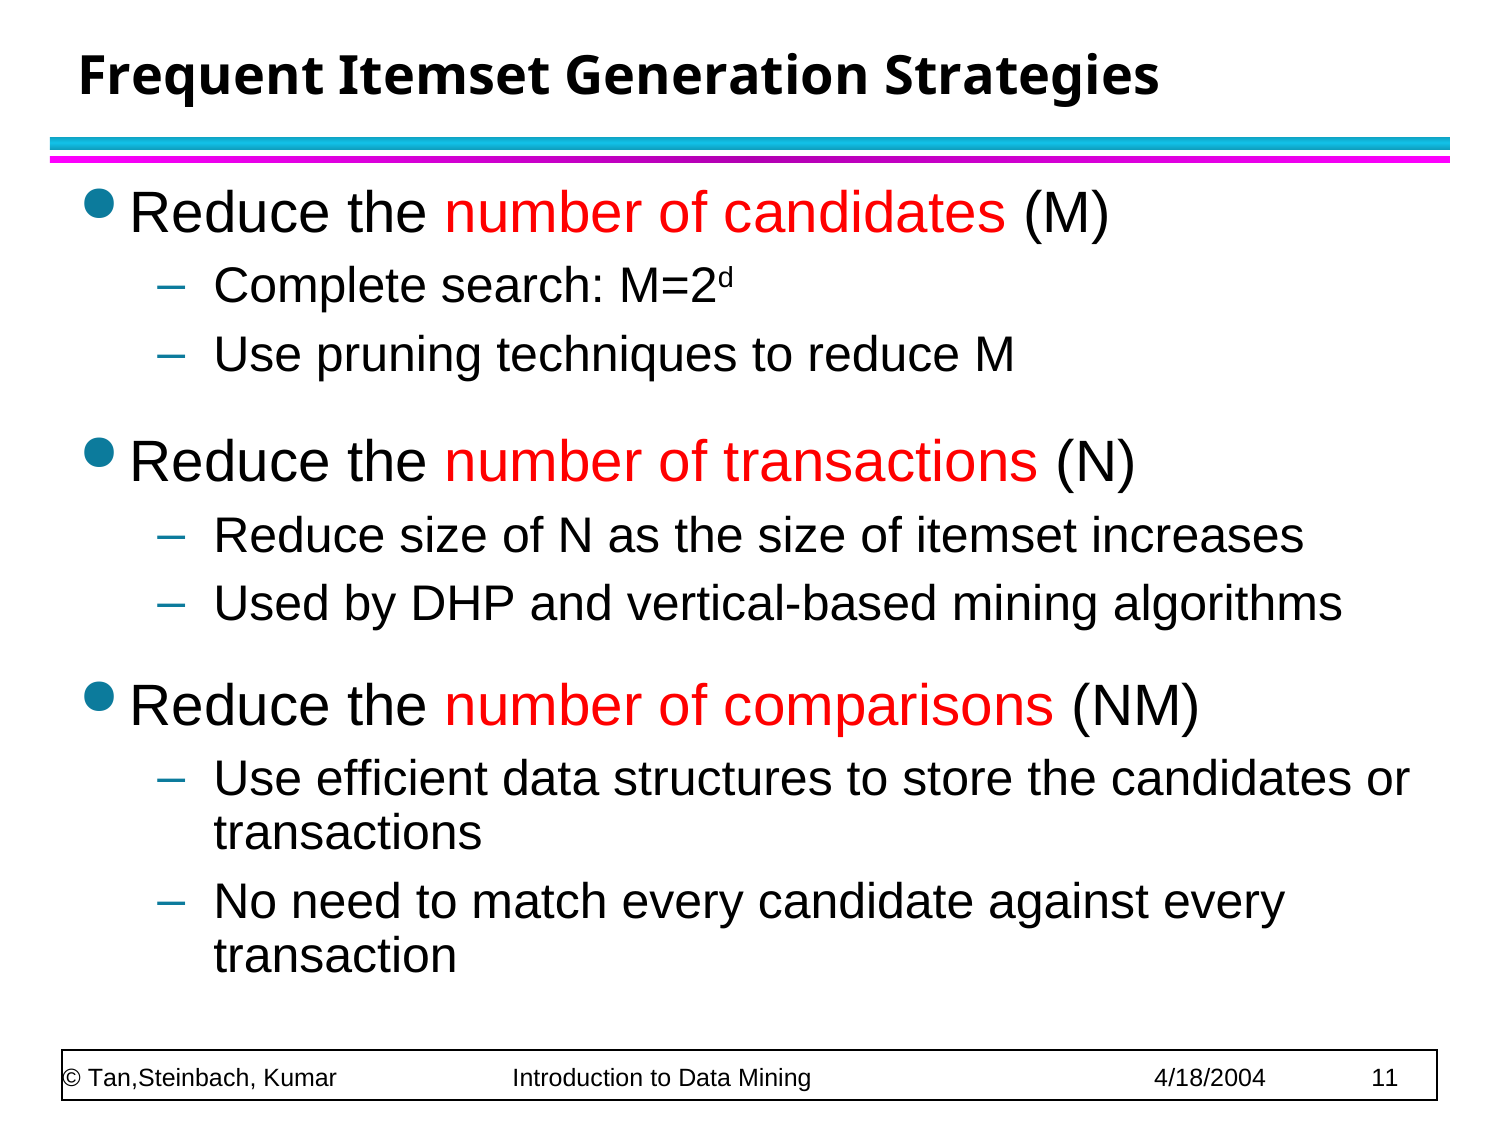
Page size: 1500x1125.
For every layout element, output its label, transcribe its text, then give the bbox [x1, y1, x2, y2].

list Reduce the number of candidates (M) Complete search: M=2d Use pruning techniques to reduce M Reduce the number of transactions (N) Reduce size of N as the size of itemset increases Used by DHP and vertical-based mining algorithms Reduce the number of comparisons (NM) Use efficient data structures to store the candidates or transactions No need to match every candidate against every transaction [67, 174, 1432, 1038]
title Frequent Itemset Generation Strategies [62, 22, 1463, 113]
